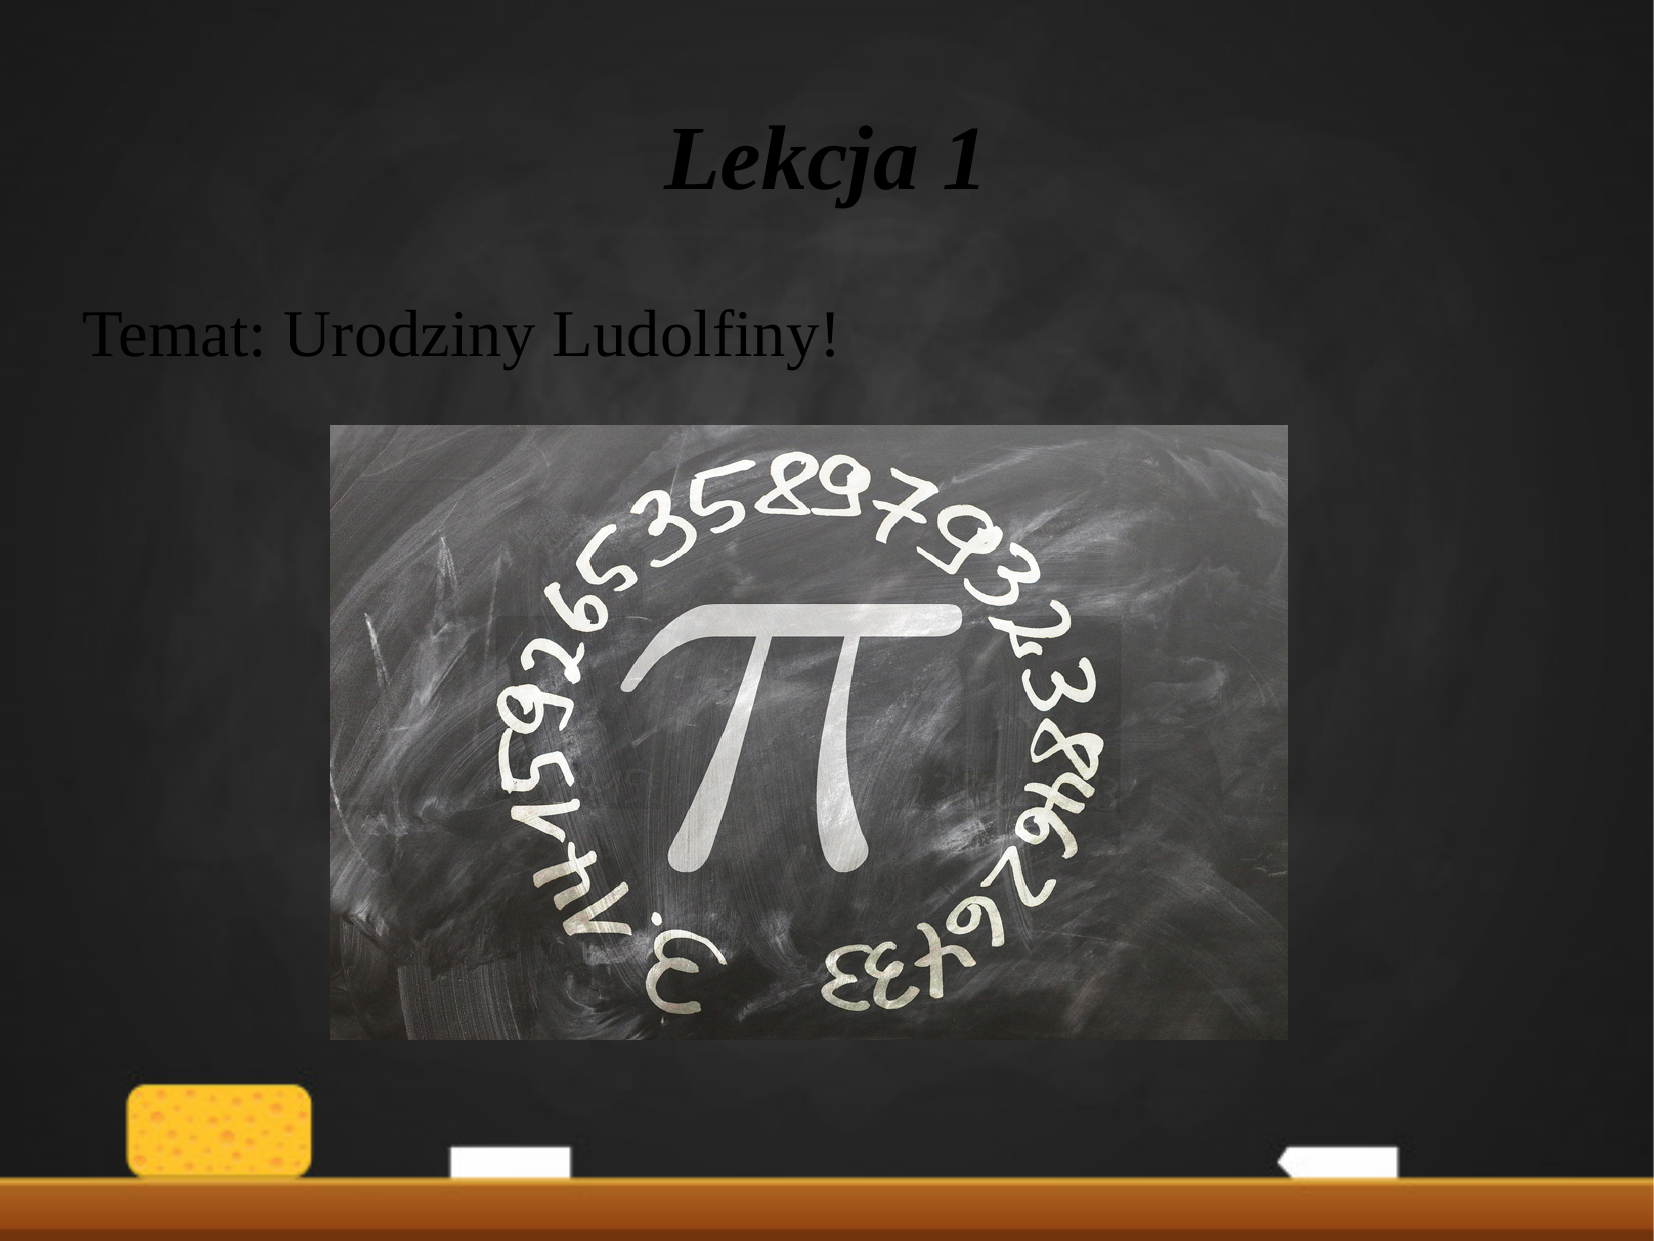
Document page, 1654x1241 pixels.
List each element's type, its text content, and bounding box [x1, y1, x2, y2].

title Lekcja 1 [82, 49, 1571, 257]
list Temat: Urodziny Ludolfiny! [82, 290, 1571, 1109]
picture [330, 425, 1288, 1040]
